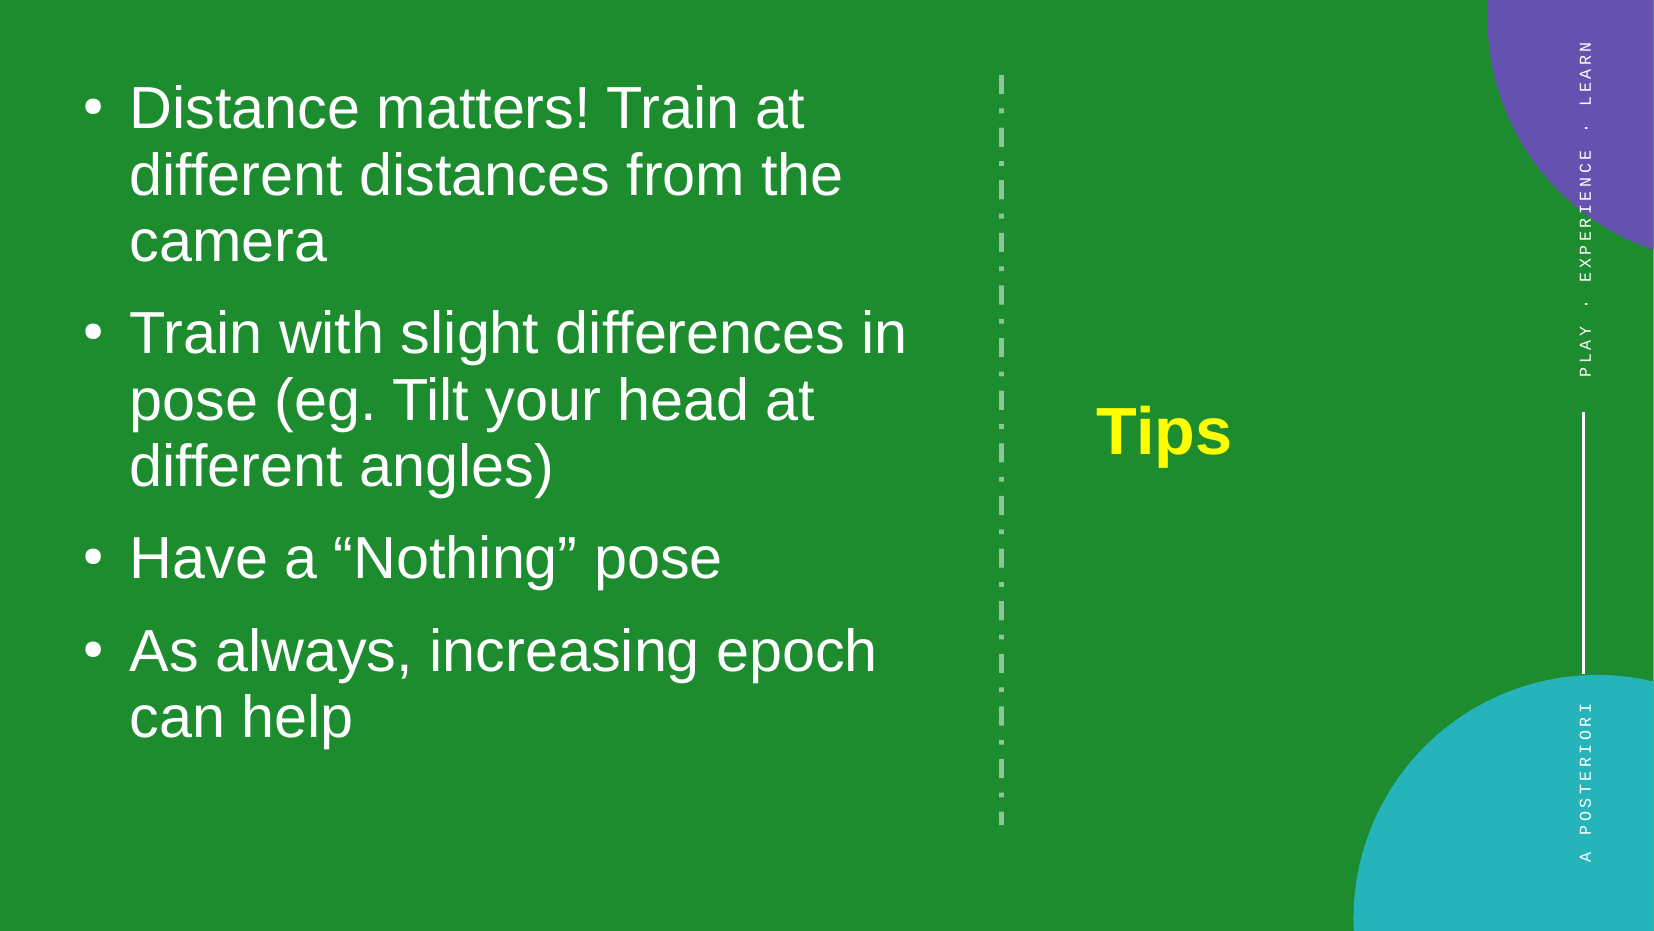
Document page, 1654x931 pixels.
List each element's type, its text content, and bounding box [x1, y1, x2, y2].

list Distance matters! Train at different distances from the camera Train with slight differences in pose (eg. Tilt your head at different angles) Have a “Nothing” pose As always, increasing epoch can help [66, 75, 930, 758]
title Tips [1096, 353, 1510, 509]
